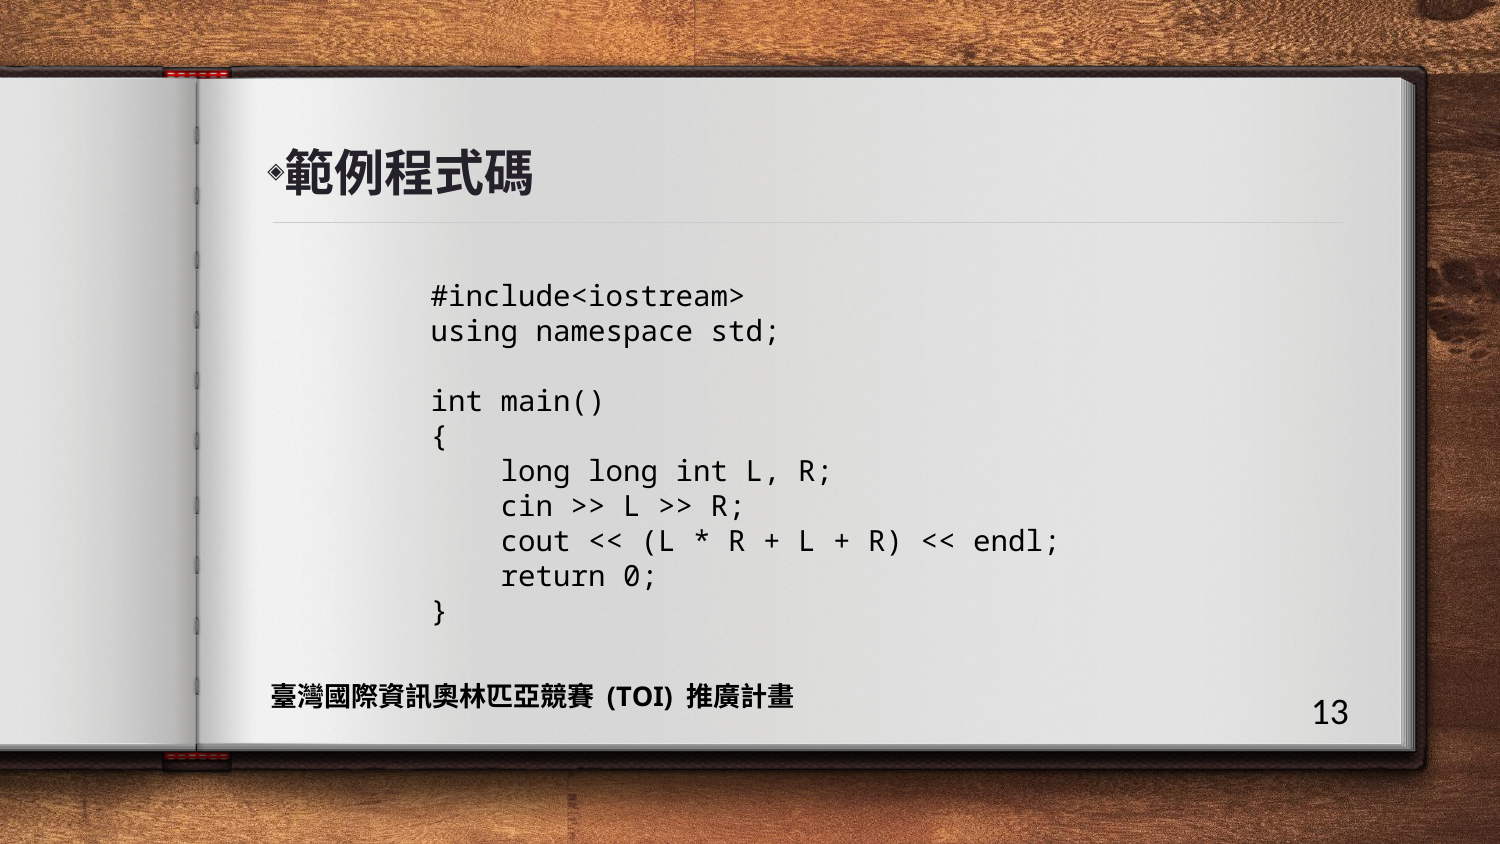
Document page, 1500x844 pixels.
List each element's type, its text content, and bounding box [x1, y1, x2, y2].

text_box [1295, 672, 1386, 737]
text_box #include<iostream> using namespace std; int main() { long long int L, R; cin >> L >> R; cout << (L * R + L + R) << endl; return 0; } [415, 269, 1276, 674]
list 範例程式碼 [252, 126, 1194, 226]
